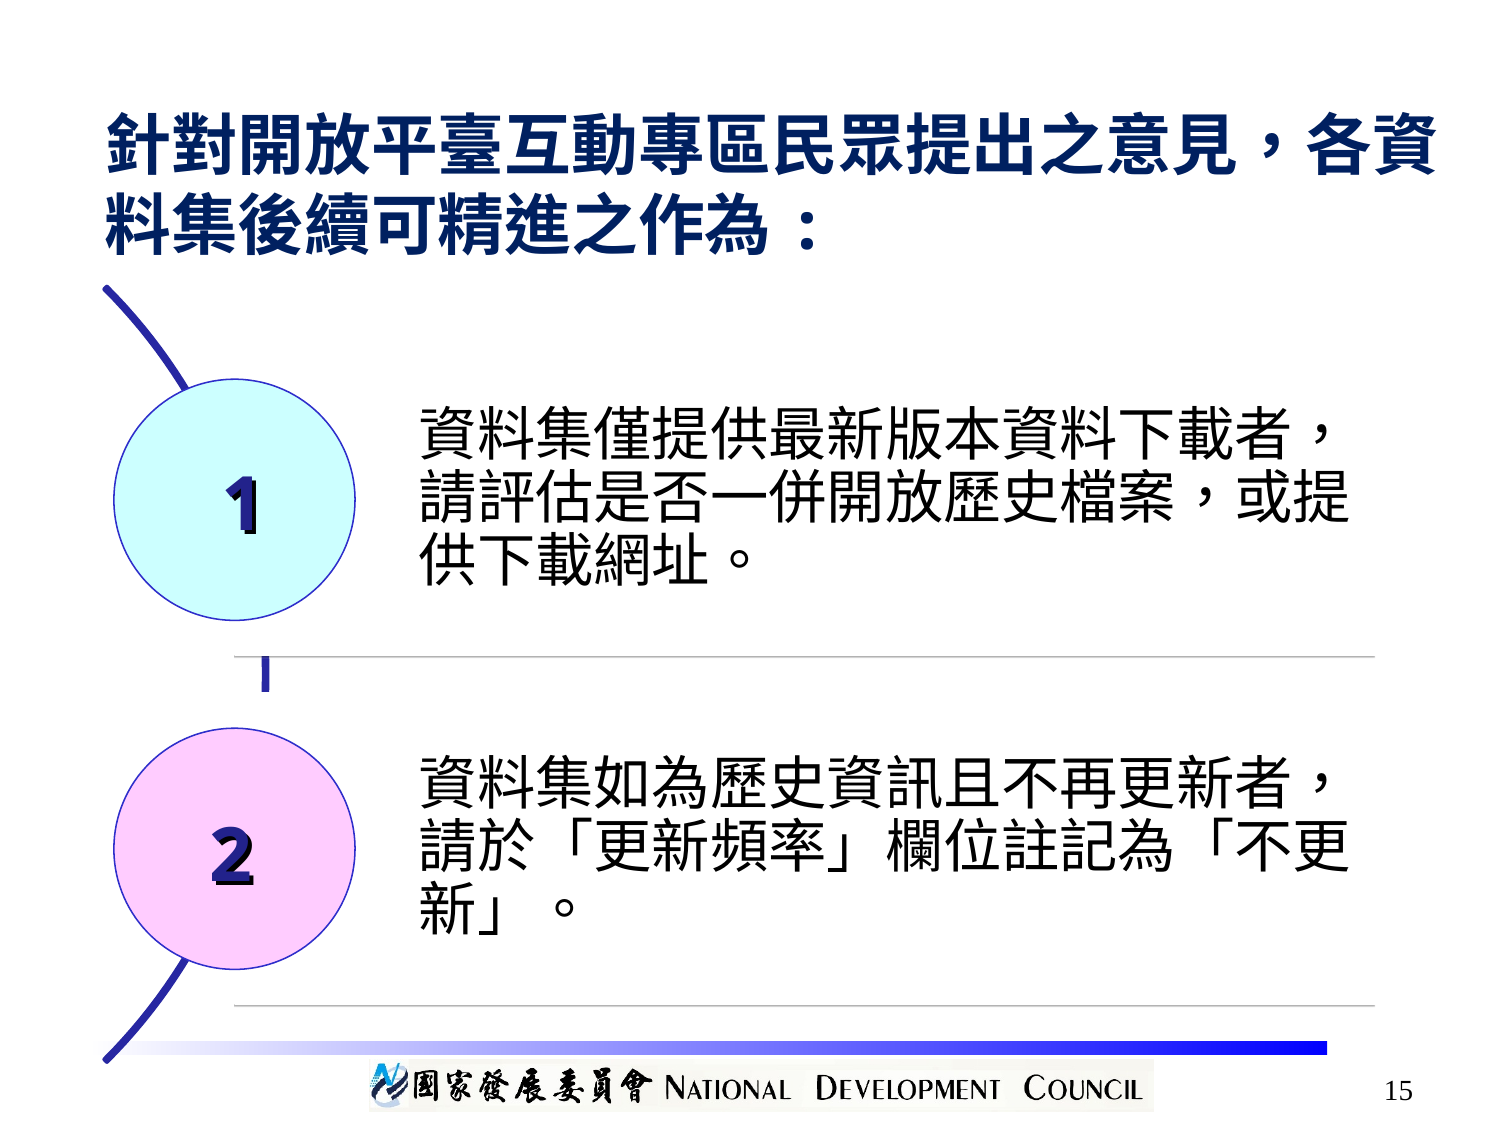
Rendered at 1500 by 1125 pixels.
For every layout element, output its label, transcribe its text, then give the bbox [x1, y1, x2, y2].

text_box 資料集如為歷史資訊且不再更新者，請於「更新頻率」欄位註記為「不更新」。 [234, 692, 1377, 1005]
text_box 15 [1368, 1063, 1485, 1100]
text_box [113, 379, 356, 621]
text_box 針對開放平臺互動專區民眾提出之意見，各資料集後續可精進之作為: [89, 95, 1471, 273]
text_box 資料集僅提供最新版本資料下載者，請評估是否一併開放歷史檔案，或提供下載網址。 [234, 343, 1377, 656]
text_box [113, 728, 356, 970]
text_box 2 [194, 798, 290, 905]
text_box 1 [206, 448, 302, 555]
